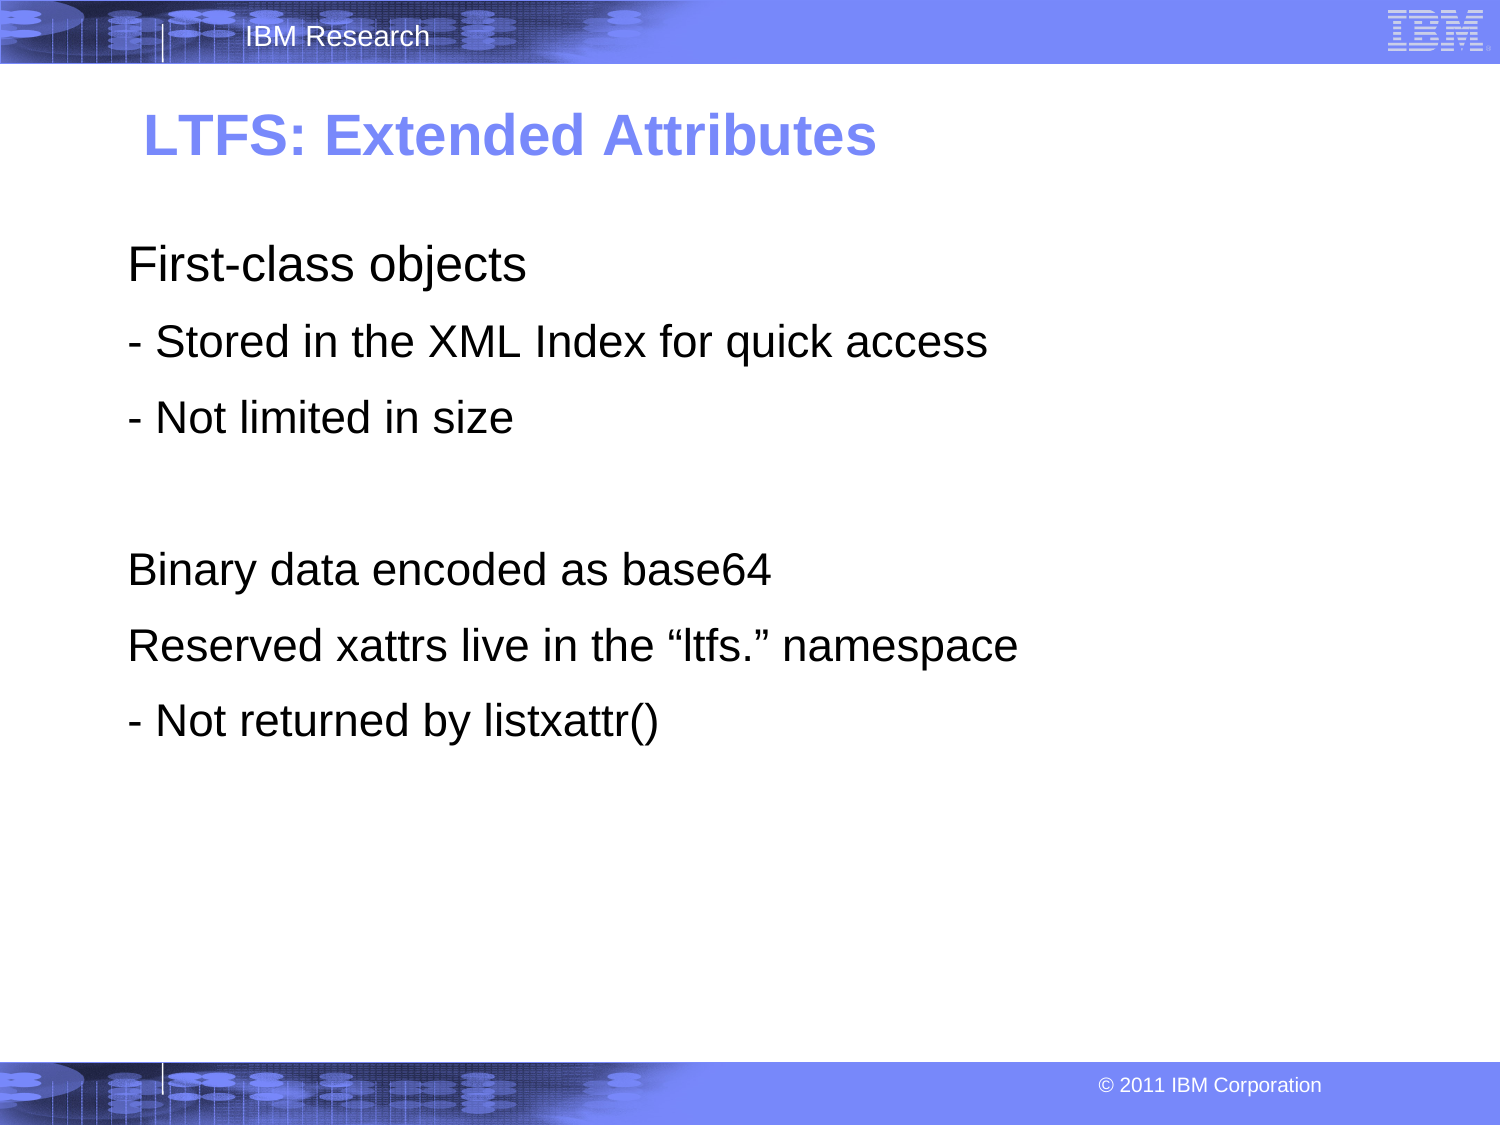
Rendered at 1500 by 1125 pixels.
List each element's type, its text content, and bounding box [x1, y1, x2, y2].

title LTFS: Extended Attributes [128, 87, 1480, 181]
list First-class objects - Stored in the XML Index for quick access - Not limited in size Binary data encoded as base64 Reserved xattrs live in the “ltfs.” namespace - Not returned by listxattr() [112, 225, 1444, 1046]
picture [1, 1, 1500, 63]
picture [0, 1063, 1500, 1125]
